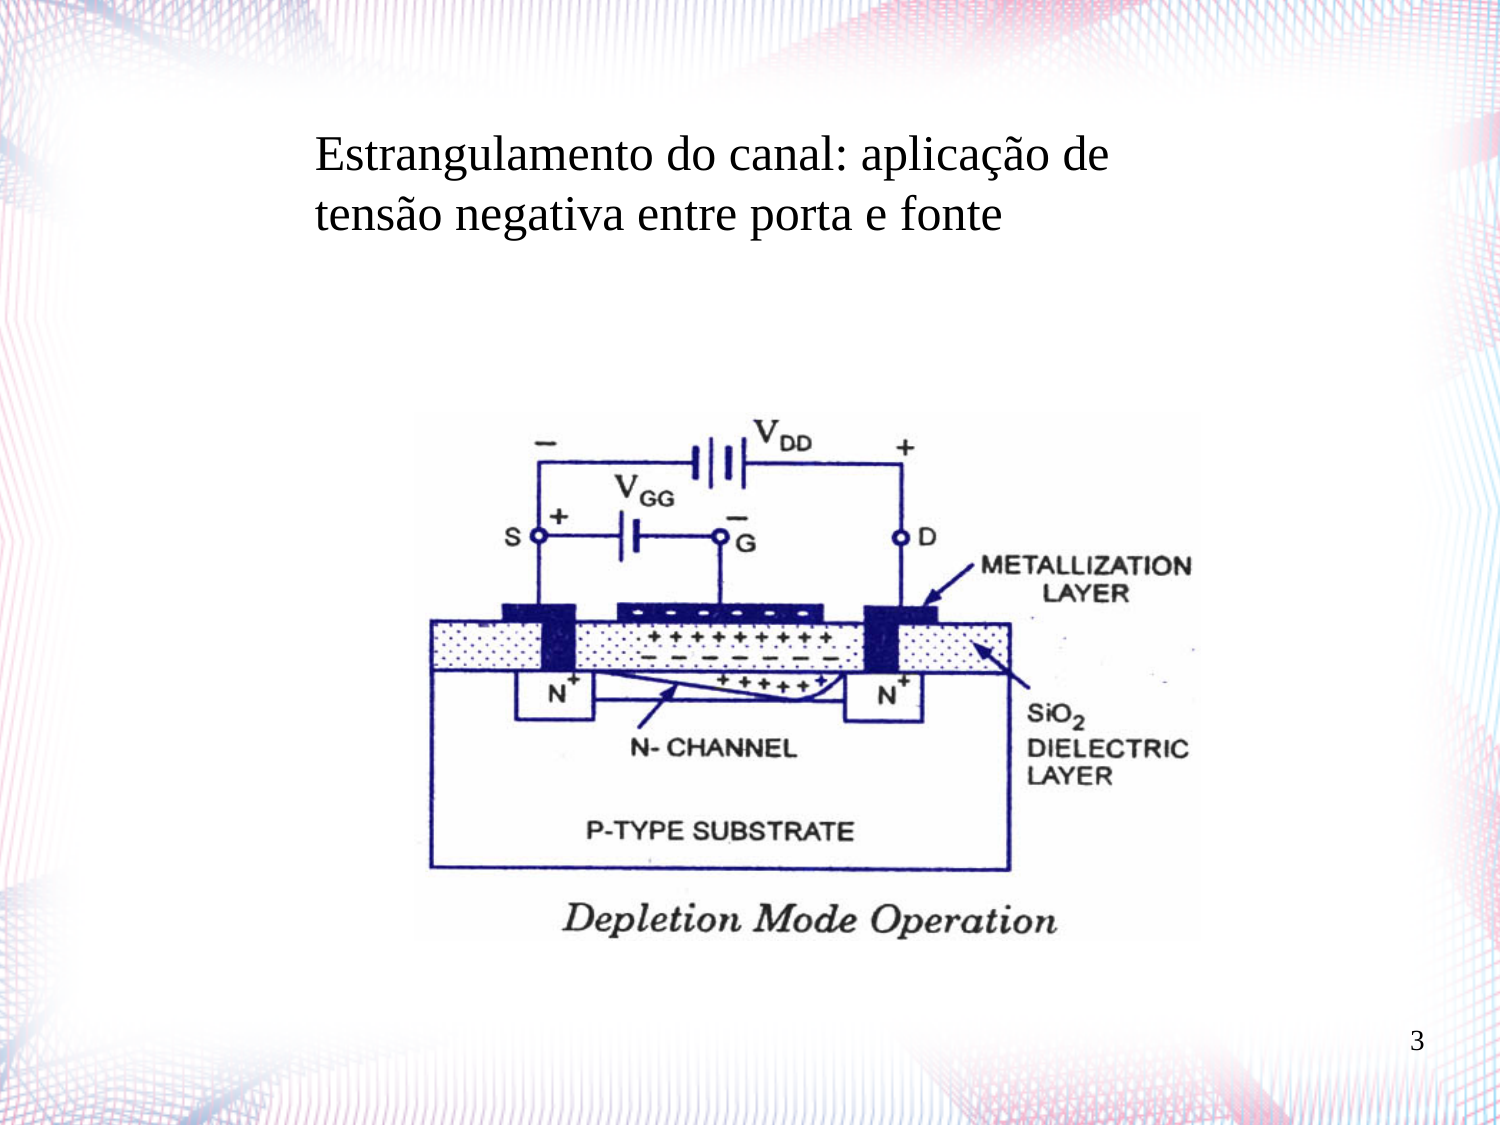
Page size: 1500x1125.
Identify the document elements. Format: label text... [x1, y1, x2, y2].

picture [0, 0, 1500, 1125]
text_box Estrangulamento do canal: aplicação de tensão negativa entre porta e fonte [300, 112, 1238, 248]
